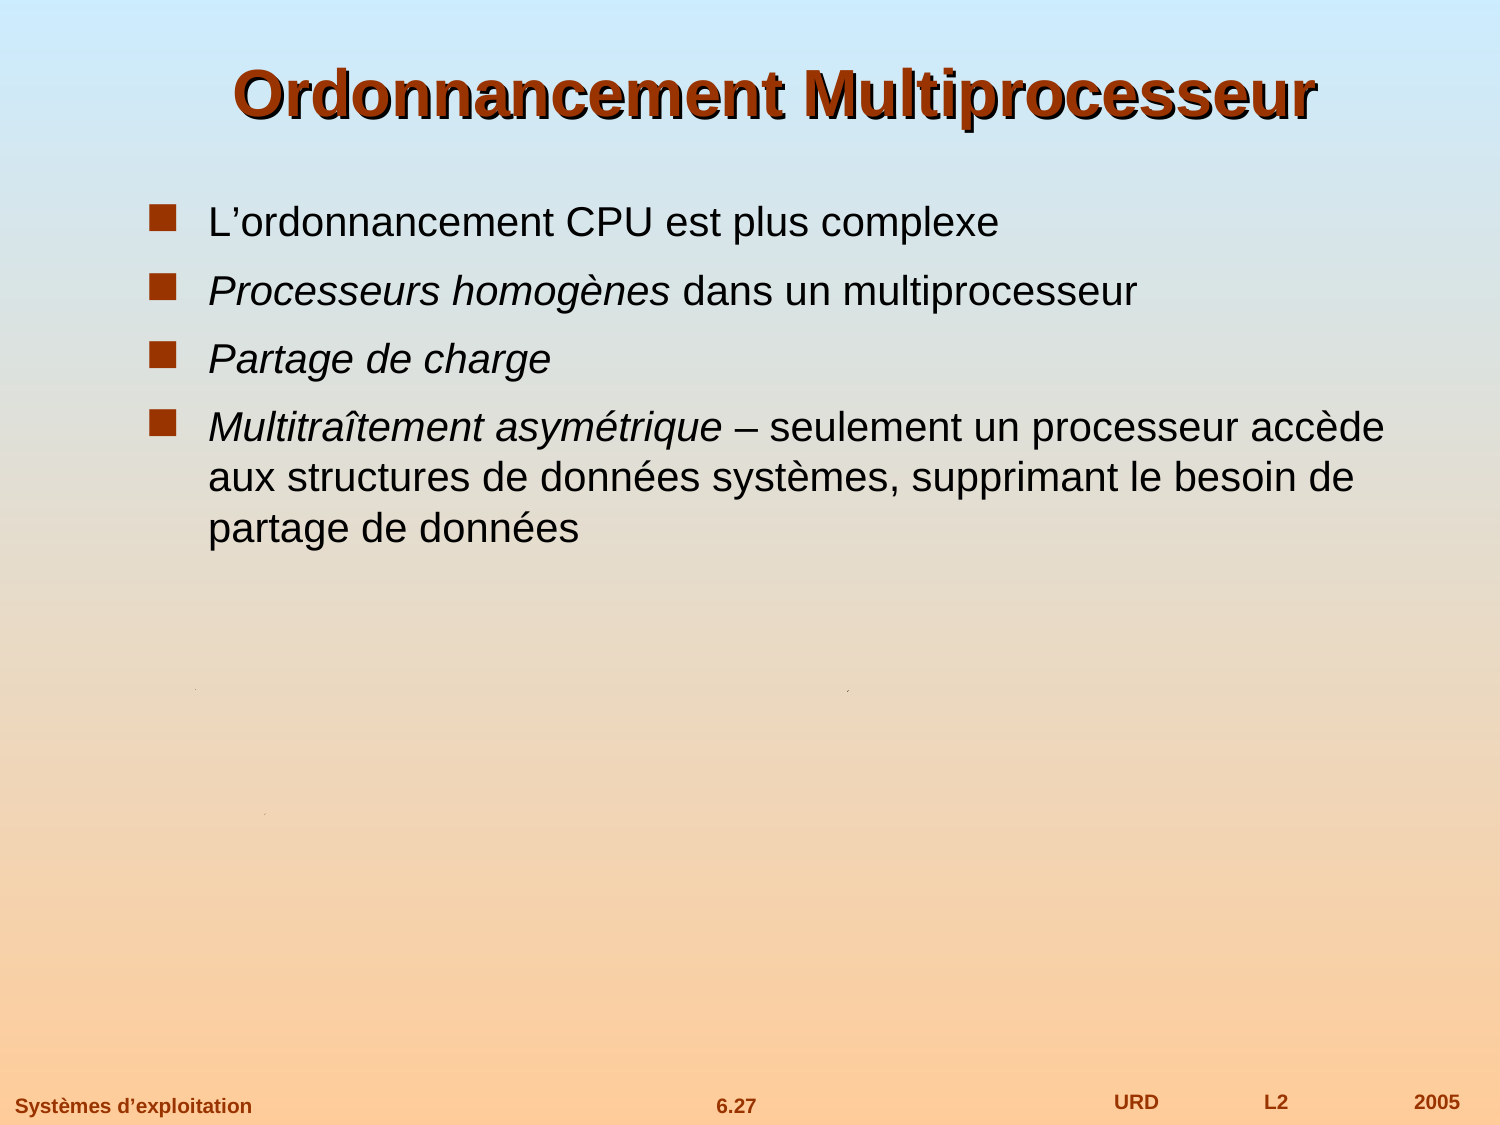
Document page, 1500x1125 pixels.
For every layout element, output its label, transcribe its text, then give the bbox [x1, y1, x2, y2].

title Ordonnancement Multiprocesseur [112, 37, 1438, 138]
list L’ordonnancement CPU est plus complexe Processeurs homogènes dans un multiprocesseur Partage de charge Multitraîtement asymétrique – seulement un processeur accède aux structures de données systèmes, supprimant le besoin de partage de données [137, 187, 1426, 988]
